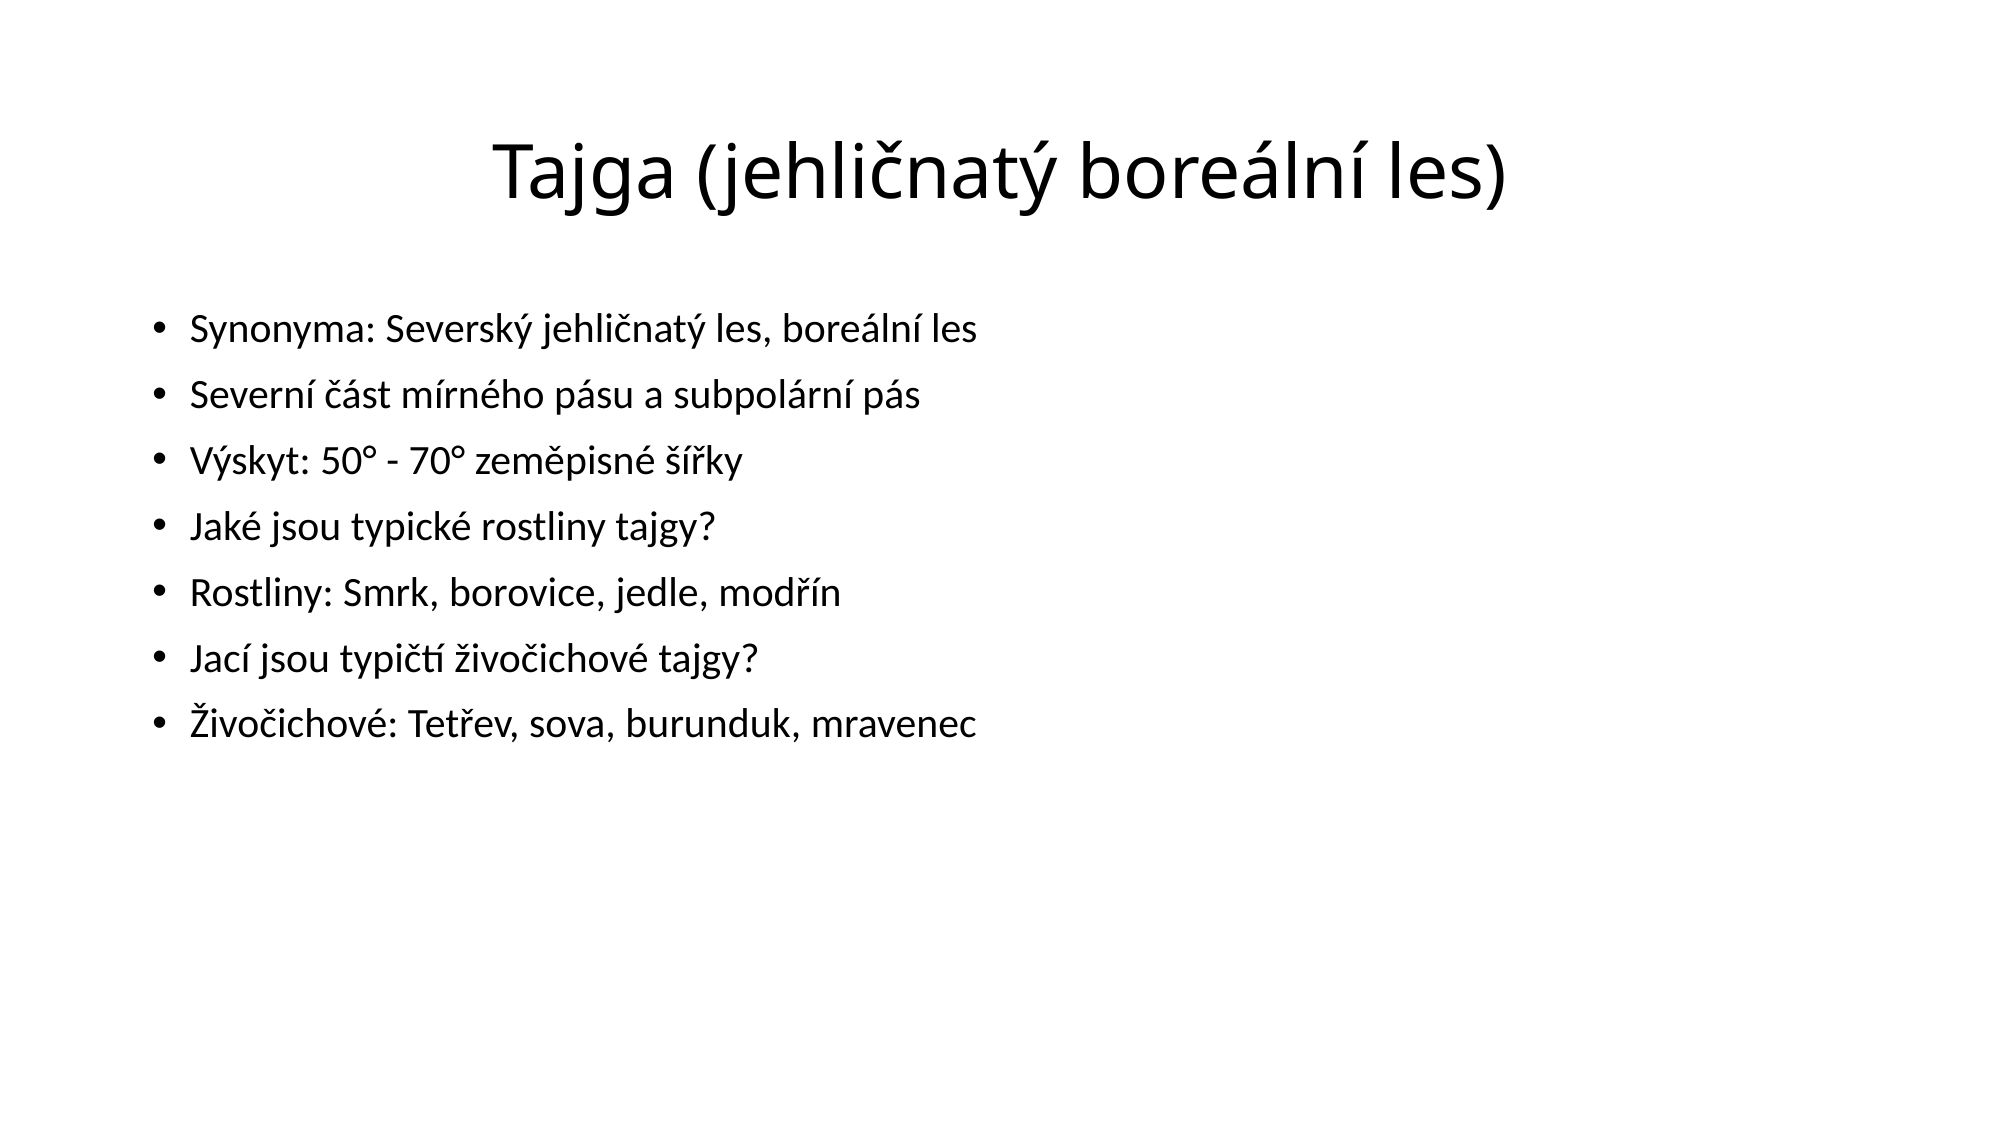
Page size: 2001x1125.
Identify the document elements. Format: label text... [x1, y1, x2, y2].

list Synonyma: Severský jehličnatý les, boreální les Severní část mírného pásu a subpolární pás Výskyt: 50° - 70° zeměpisné šířky Jaké jsou typické rostliny tajgy? Rostliny: Smrk, borovice, jedle, modřín Jací jsou typičtí živočichové tajgy? Živočichové: Tetřev, sova, burunduk, mravenec [137, 299, 1863, 1014]
title Tajga (jehličnatý boreální les) [137, 59, 1863, 278]
